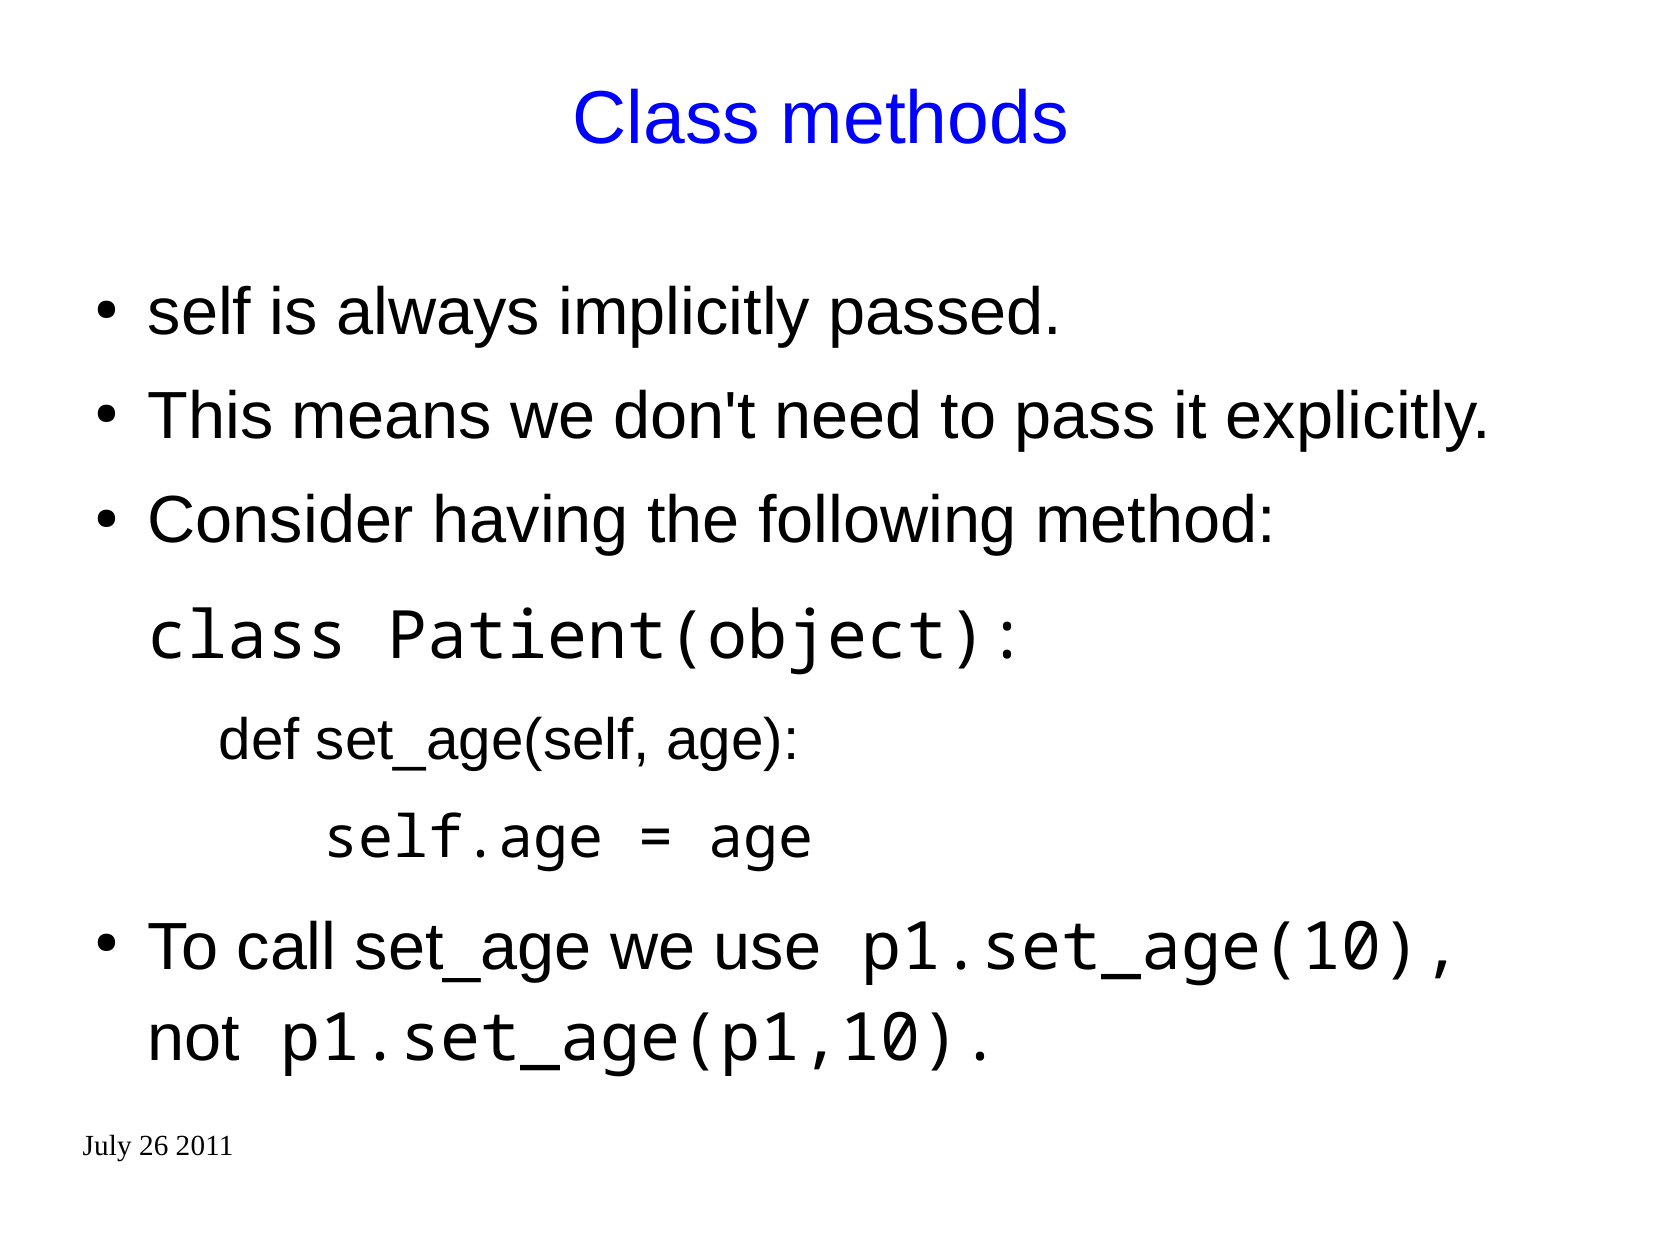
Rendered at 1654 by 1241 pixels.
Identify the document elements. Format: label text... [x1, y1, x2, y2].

list self is always implicitly passed. This means we don't need to pass it explicitly. Consider having the following method: class Patient(object): def set_age(self, age): self.age = age To call set_age we use p1.set_age(10), not p1.set_age(p1,10). [76, 274, 1565, 1093]
title Class methods [76, 58, 1565, 178]
